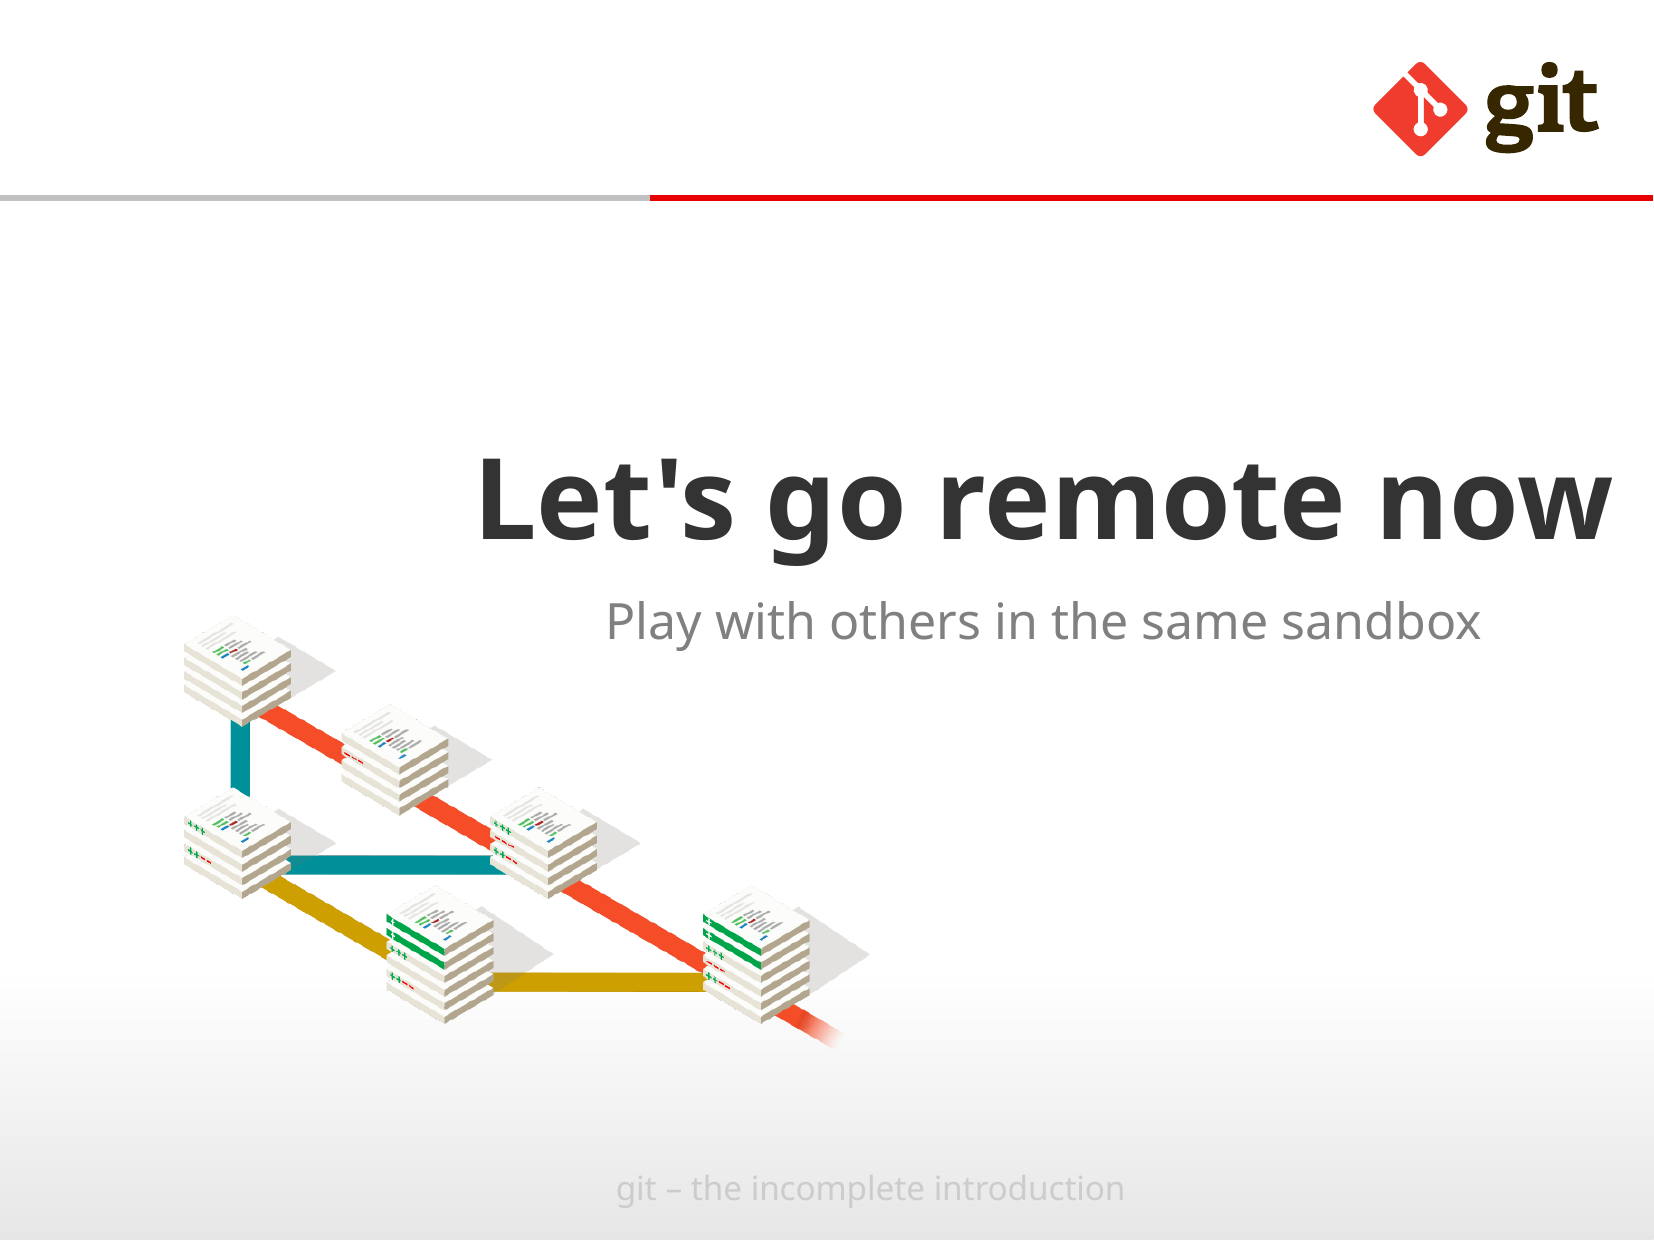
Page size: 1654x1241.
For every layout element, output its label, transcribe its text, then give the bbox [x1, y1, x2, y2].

subtitle Let's go remote now Play with others in the same sandbox [473, 285, 1615, 788]
picture [182, 613, 886, 1068]
